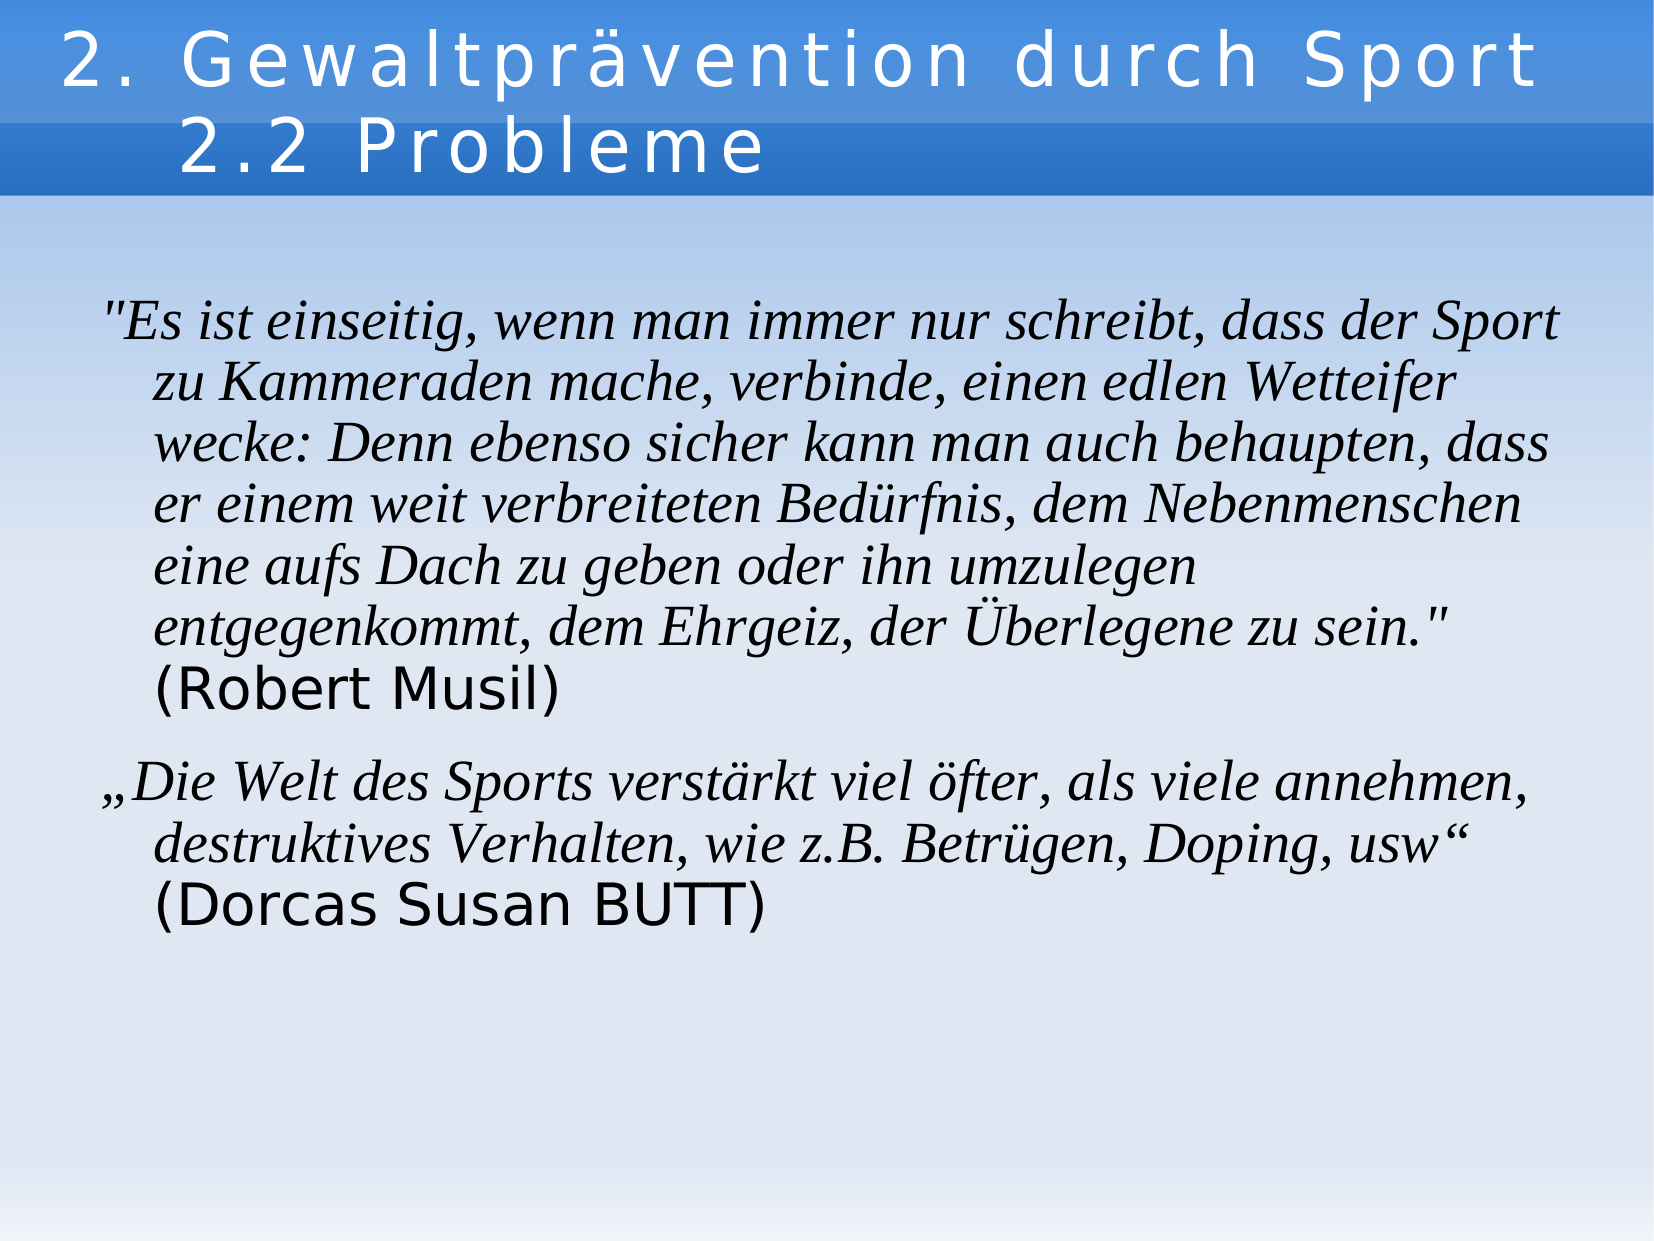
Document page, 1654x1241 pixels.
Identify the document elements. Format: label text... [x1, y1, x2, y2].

title 2. Gewaltprävention durch Sport 2.2 Probleme [59, 15, 1625, 192]
list "Es ist einseitig, wenn man immer nur schreibt, dass der Sport zu Kammeraden mache, verbinde, einen edlen Wetteifer wecke: Denn ebenso sicher kann man auch behaupten, dass er einem weit verbreiteten Bedürfnis, dem Nebenmenschen eine aufs Dach zu geben oder ihn umzulegen entgegenkommt, dem Ehrgeiz, der Überlegene zu sein." (Robert Musil) „Die Welt des Sports verstärkt viel öfter, als viele annehmen, destruktives Verhalten, wie z.B. Betrügen, Doping, usw“ (Dorcas Susan BUTT) [82, 290, 1571, 1118]
picture [0, 0, 1654, 1241]
